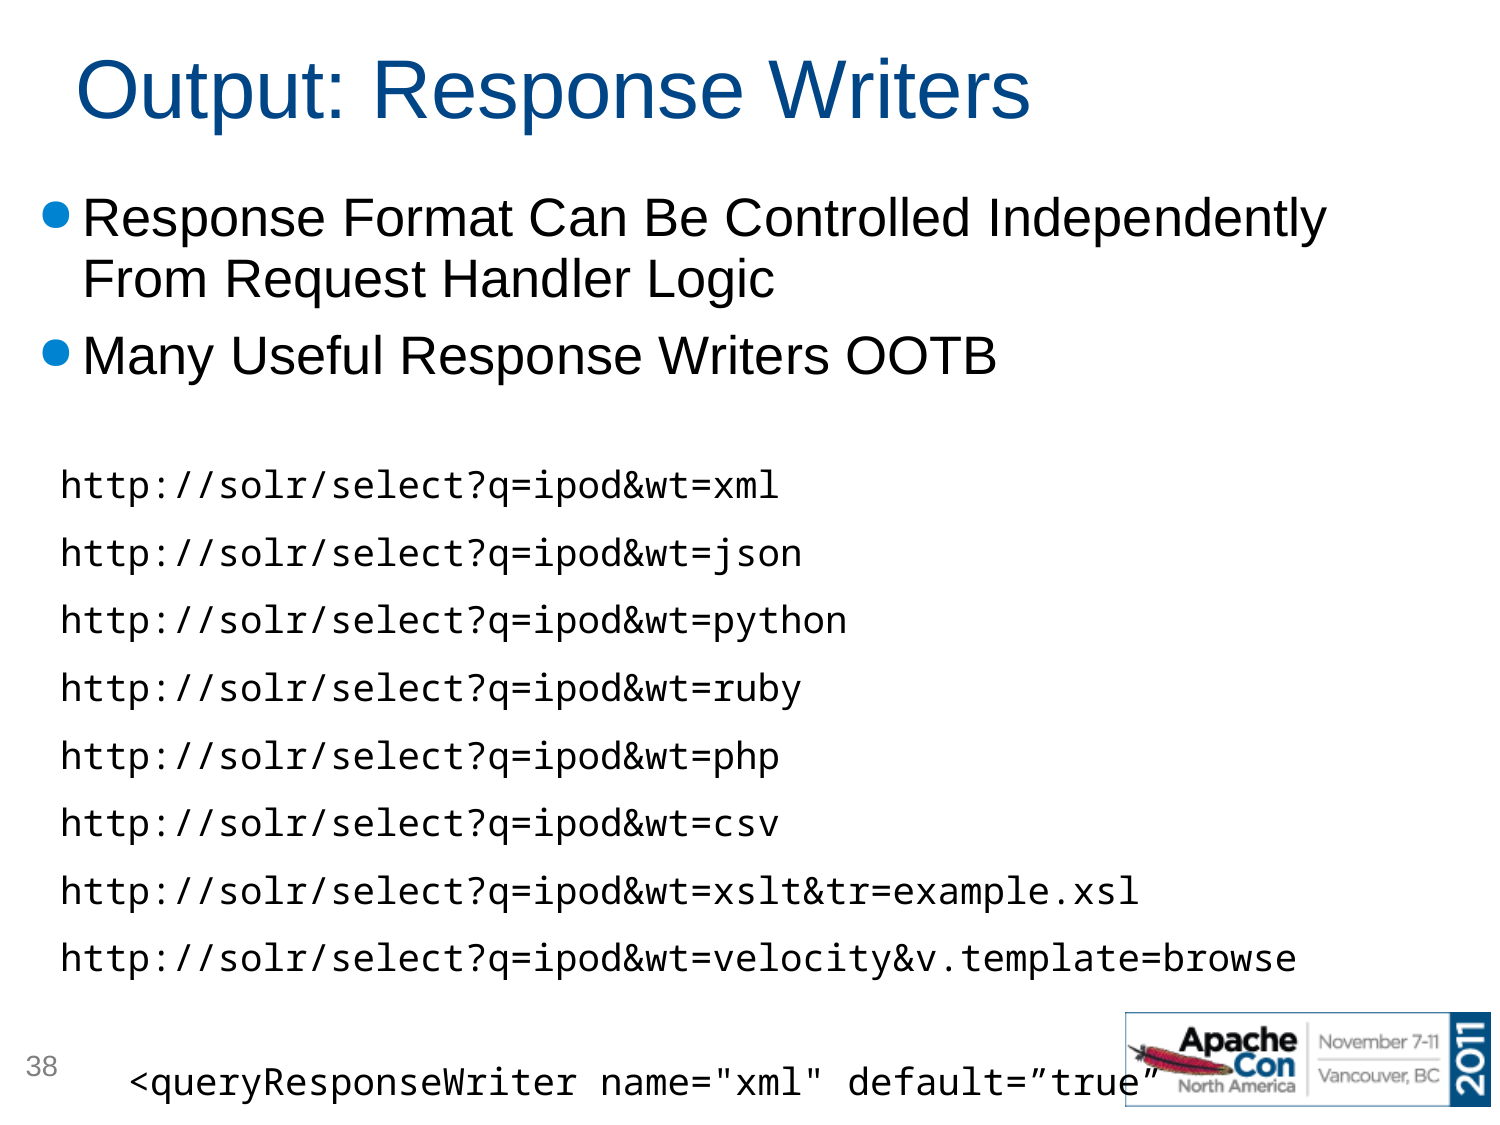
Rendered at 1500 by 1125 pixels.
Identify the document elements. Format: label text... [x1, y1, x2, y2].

title Output: Response Writers [75, 0, 1425, 181]
picture [1125, 1077, 1134, 1083]
list Response Format Can Be Controlled Independently From Request Handler Logic Many Useful Response Writers OOTB http://solr/select?q=ipod&wt=xml http://solr/select?q=ipod&wt=json http://solr/select?q=ipod&wt=python http://solr/select?q=ipod&wt=ruby http://solr/select?q=ipod&wt=php http://solr/select?q=ipod&wt=csv http://solr/select?q=ipod&wt=xslt&tr=example.xsl http://solr/select?q=ipod&wt=velocity&v.template=browse <queryResponseWriter name="xml" default=”true” class="solr.XMLResponseWriter"/> [37, 187, 1463, 1066]
picture [1125, 1012, 1491, 1107]
